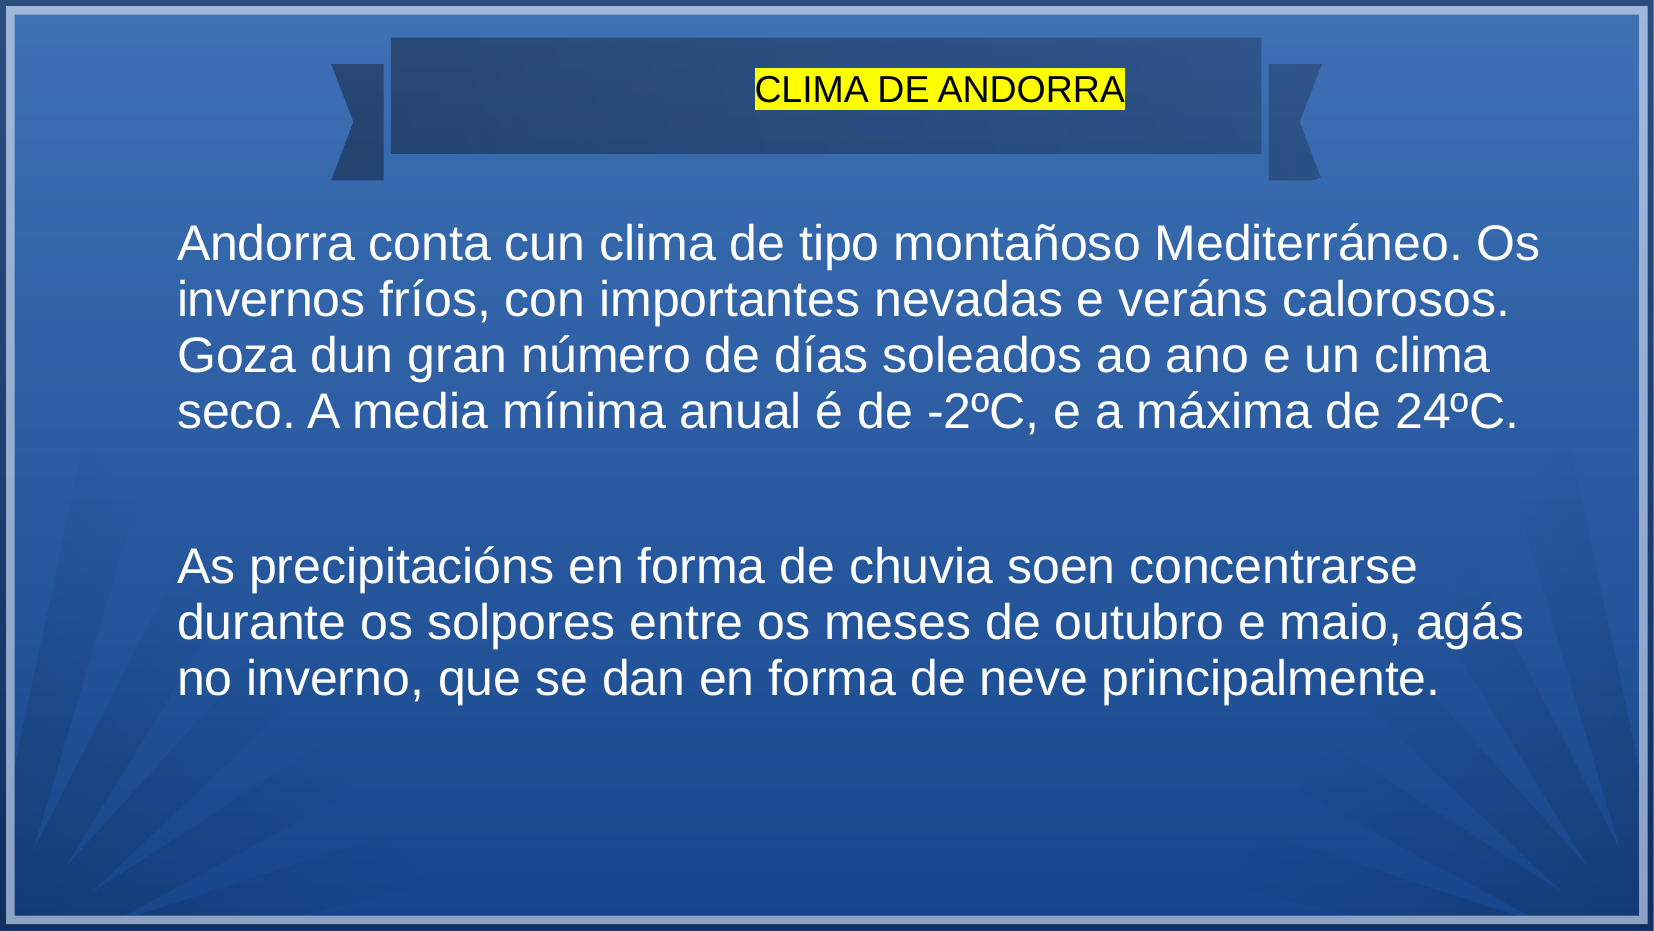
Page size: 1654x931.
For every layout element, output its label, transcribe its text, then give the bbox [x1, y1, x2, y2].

text_box CLIMA DE ANDORRA [739, 60, 1140, 118]
list Andorra conta cun clima de tipo montañoso Mediterráneo. Os invernos fríos, con importantes nevadas e veráns calorosos. Goza dun gran número de días soleados ao ano e un clima seco. A media mínima anual é de -2ºC, e a máxima de 24ºC. As precipitacións en forma de chuvia soen concentrarse durante os solpores entre os meses de outubro e maio, agás no inverno, que se dan en forma de neve principalmente. [106, 215, 1595, 839]
